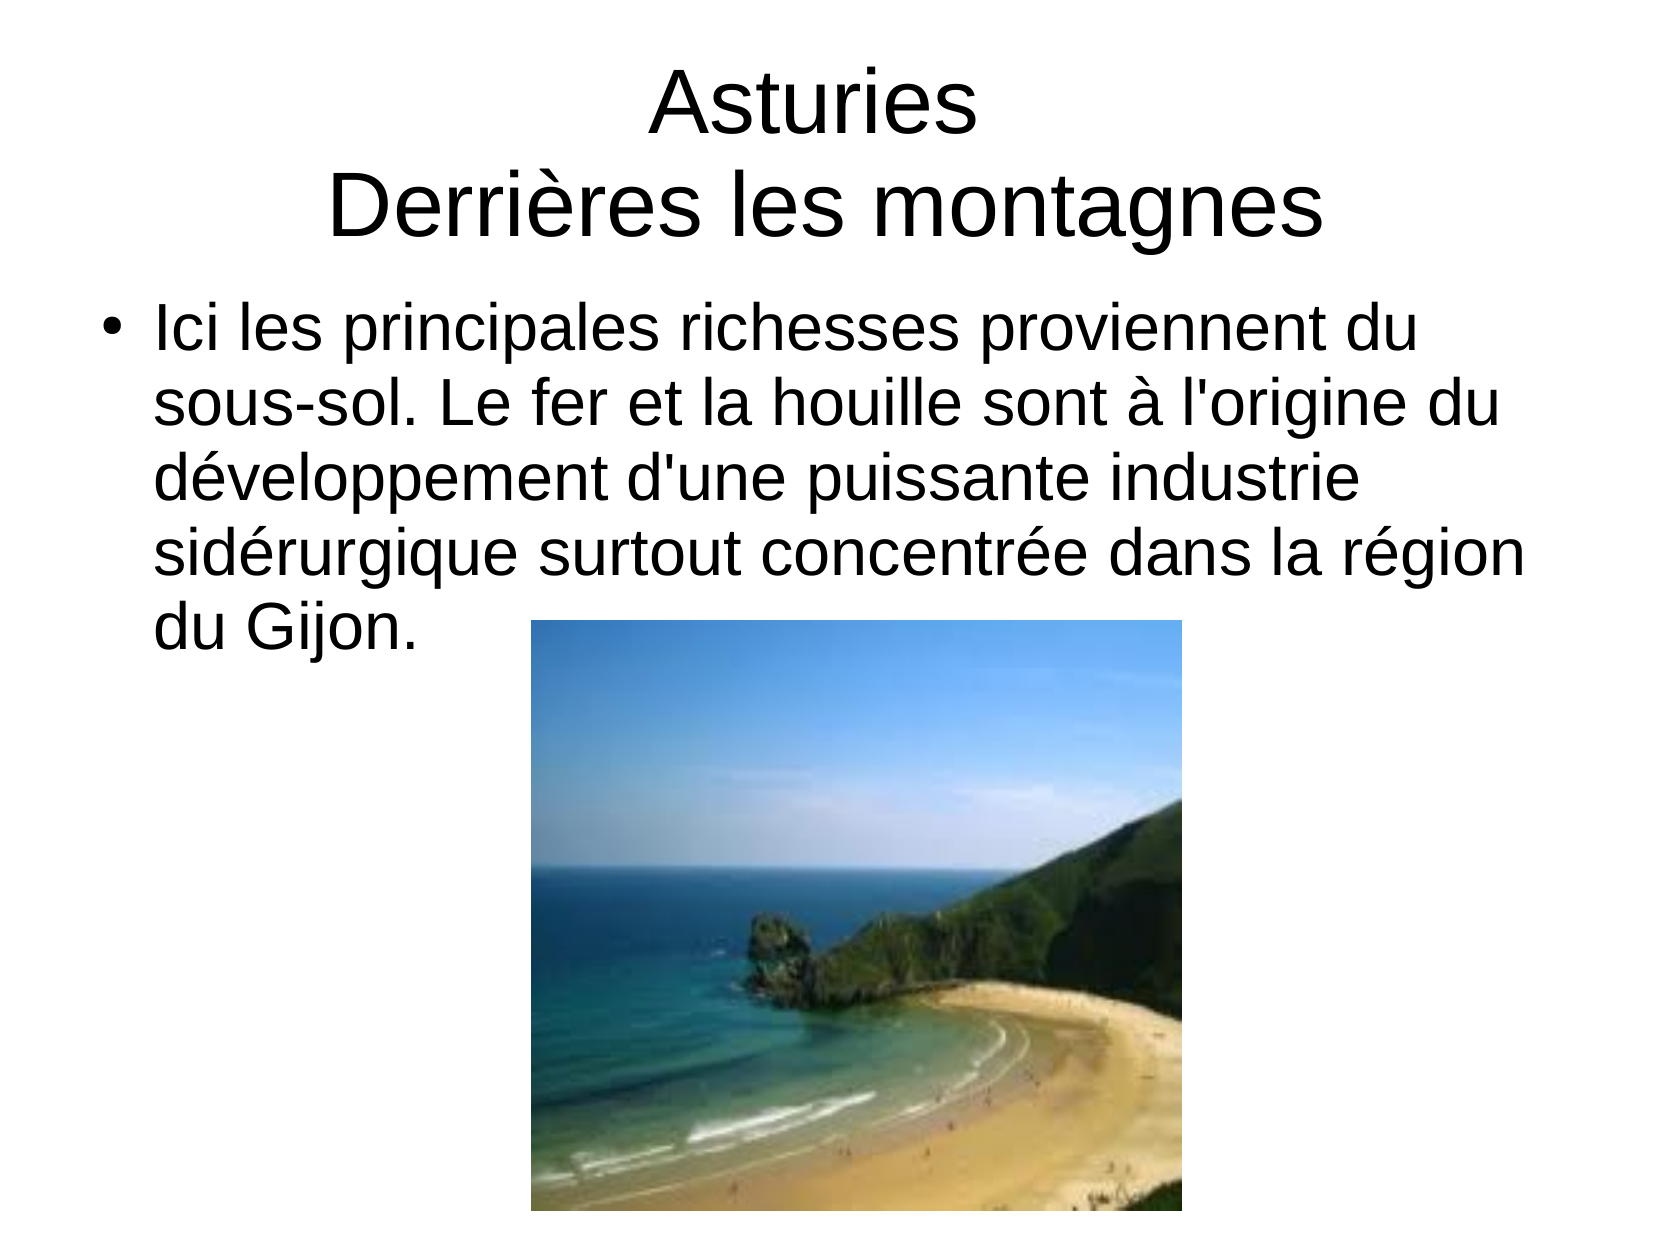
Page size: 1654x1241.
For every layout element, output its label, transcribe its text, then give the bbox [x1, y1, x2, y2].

list Ici les principales richesses proviennent du sous-sol. Le fer et la houille sont à l'origine du développement d'une puissante industrie sidérurgique surtout concentrée dans la région du Gijon. [82, 290, 1571, 1094]
picture [531, 620, 1182, 1211]
title Asturies Derrières les montagnes [82, 50, 1571, 256]
